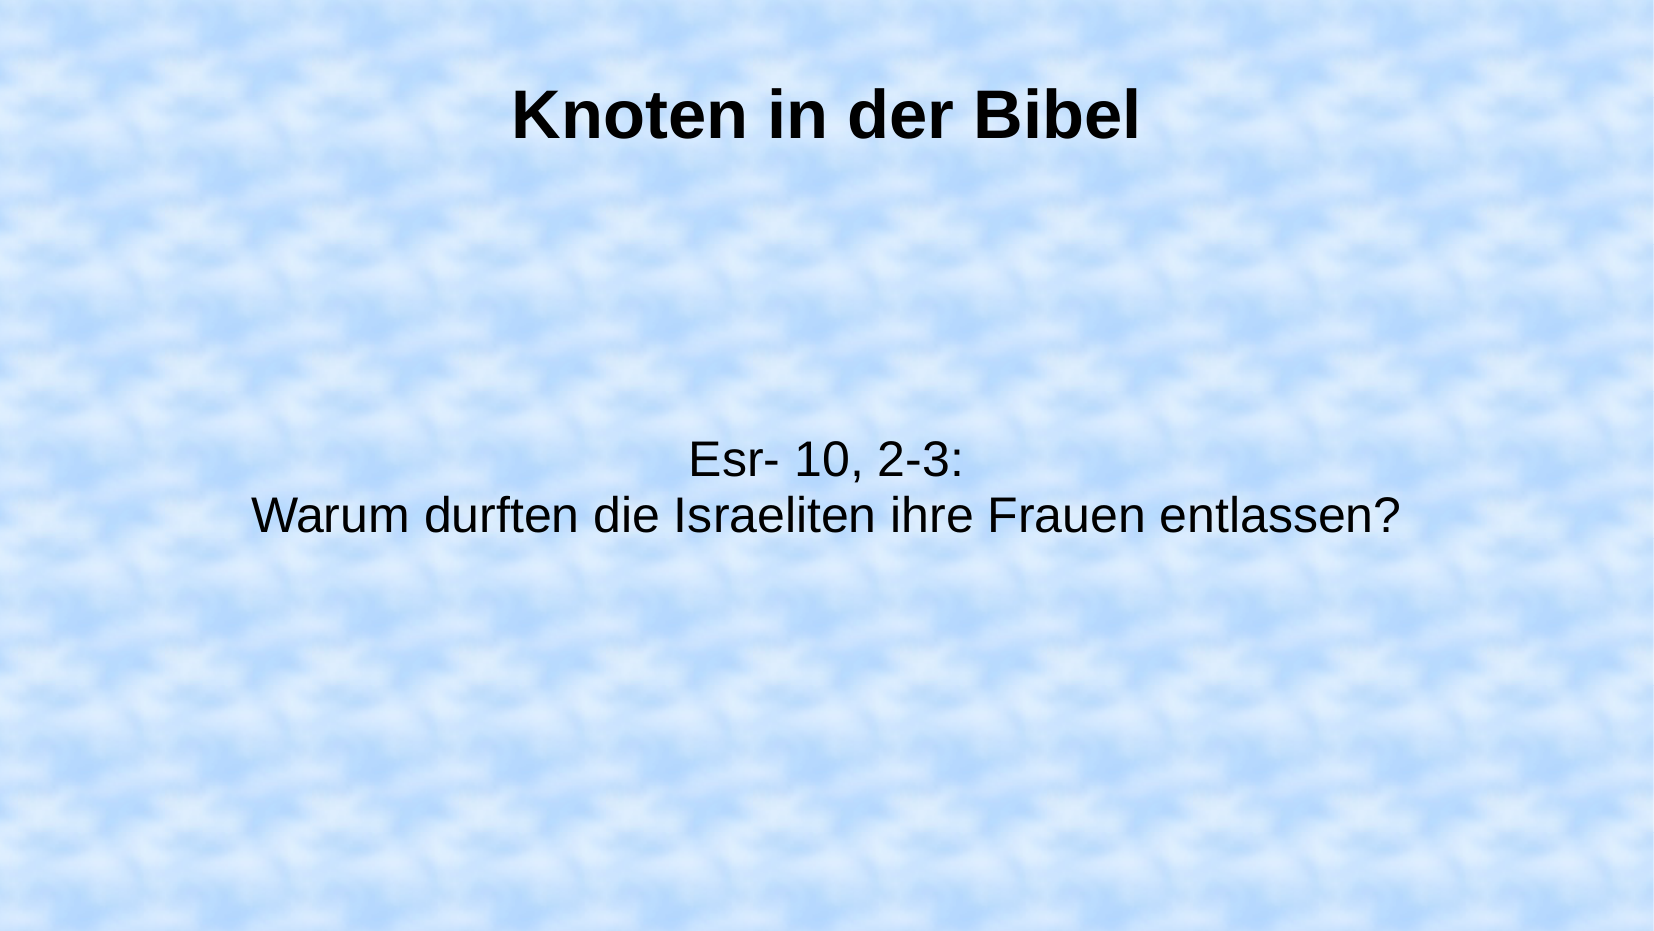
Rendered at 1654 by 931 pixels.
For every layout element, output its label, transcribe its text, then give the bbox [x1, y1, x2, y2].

title Knoten in der Bibel [82, 37, 1571, 193]
picture [0, 0, 1654, 931]
subtitle Esr- 10, 2-3: Warum durften die Israeliten ihre Frauen entlassen? [82, 217, 1571, 758]
